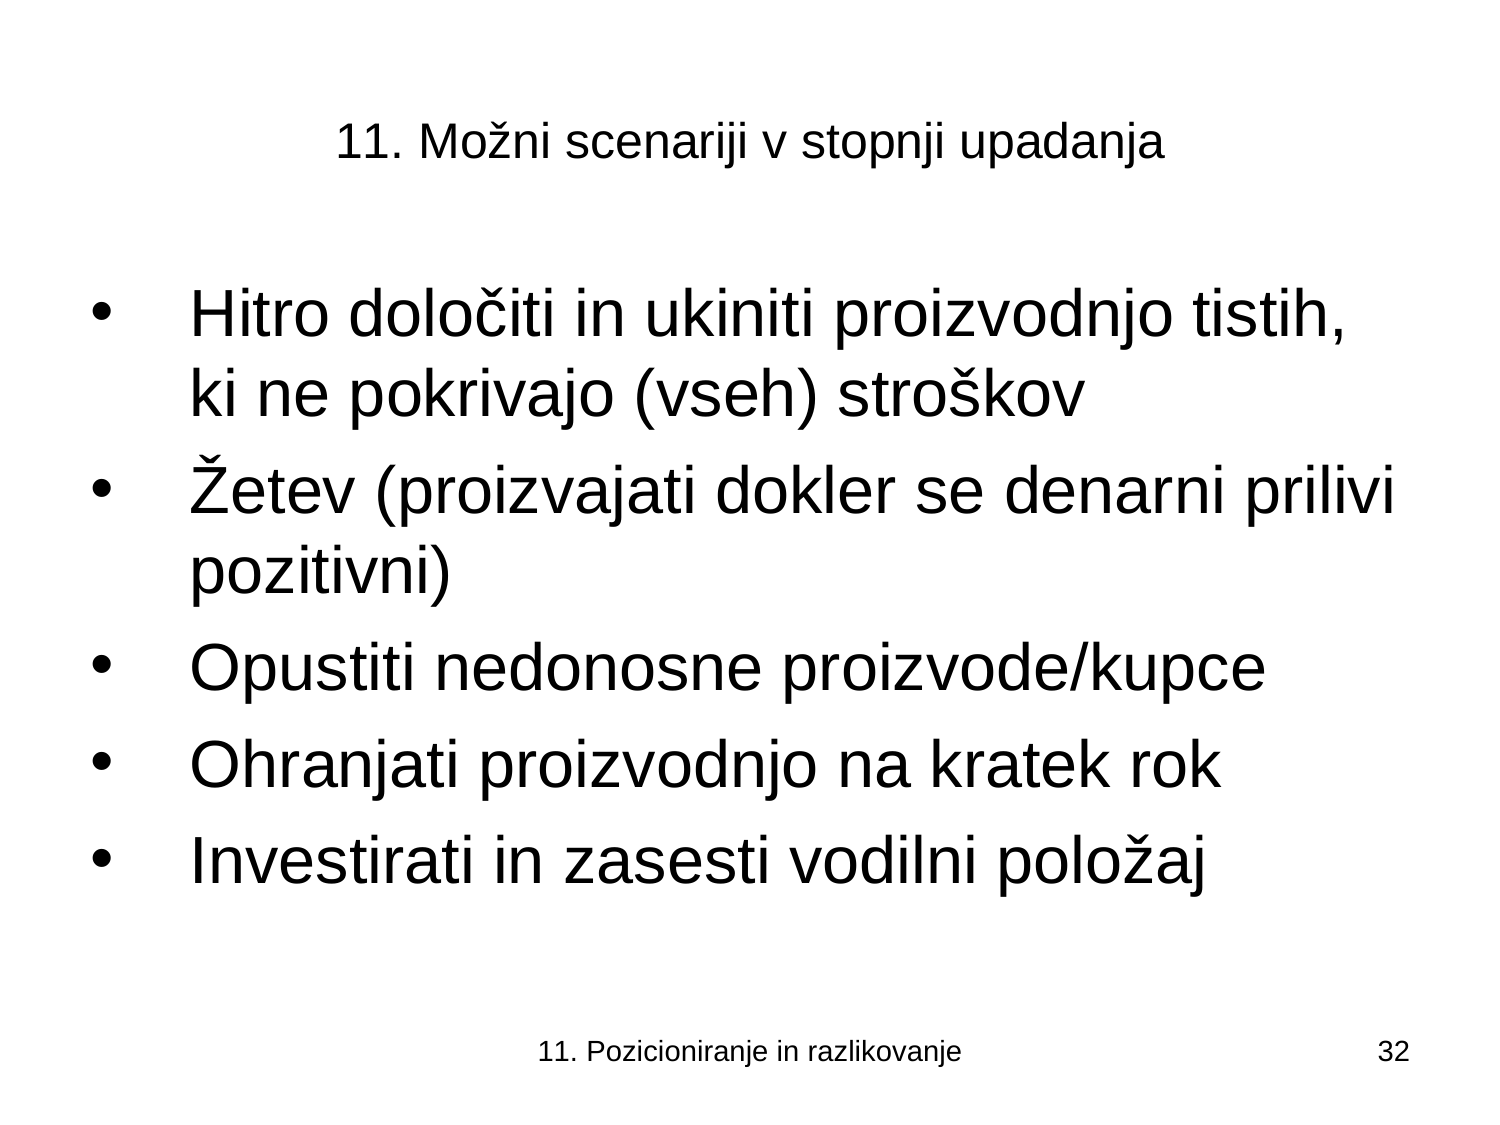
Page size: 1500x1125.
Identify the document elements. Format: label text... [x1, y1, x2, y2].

text_box 11. Pozicioniranje in razlikovanje [512, 1024, 988, 1103]
title 11. Možni scenariji v stopnji upadanja [75, 45, 1426, 233]
text_box <number> [1074, 1024, 1426, 1103]
list Hitro določiti in ukiniti proizvodnjo tistih, ki ne pokrivajo (vseh) stroškov Žetev (proizvajati dokler se denarni prilivi pozitivni) Opustiti nedonosne proizvode/kupce Ohranjati proizvodnjo na kratek rok Investirati in zasesti vodilni položaj [75, 262, 1426, 1006]
